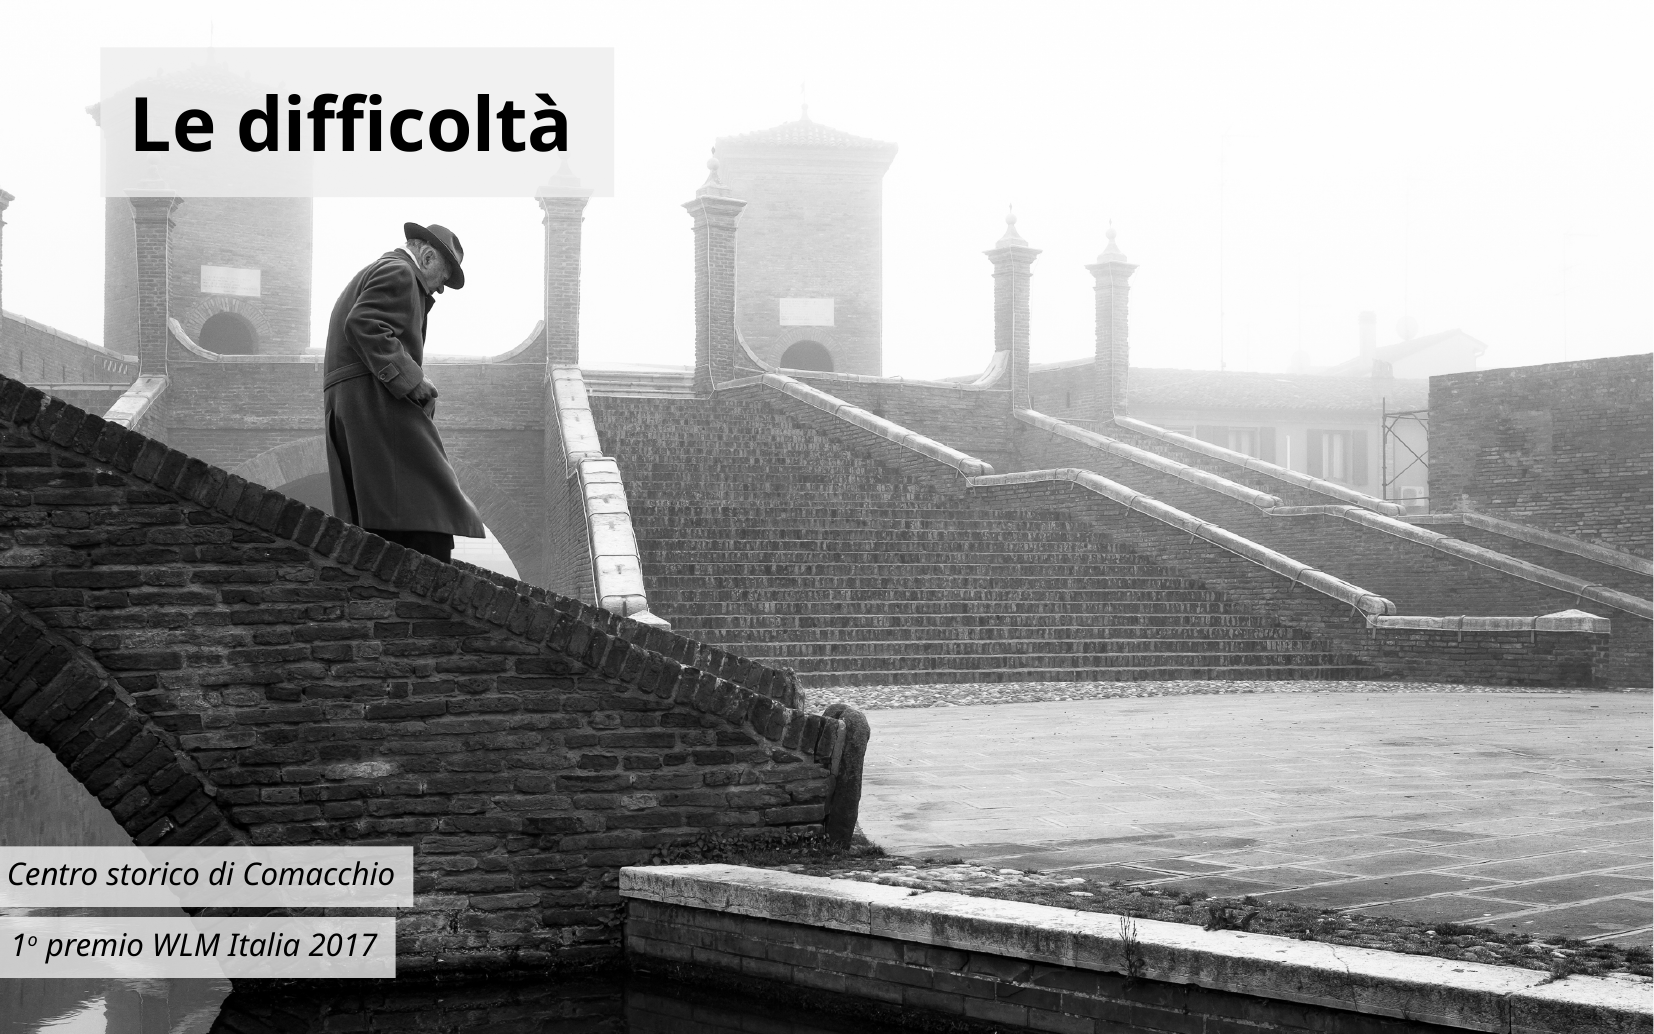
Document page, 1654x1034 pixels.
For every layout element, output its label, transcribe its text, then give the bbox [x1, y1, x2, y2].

text_box Centro storico di Comacchio [0, 849, 414, 904]
text_box 1o premio WLM Italia 2017 [0, 920, 396, 975]
picture [0, 0, 1654, 1034]
text_box Le difficoltà [100, 47, 615, 180]
